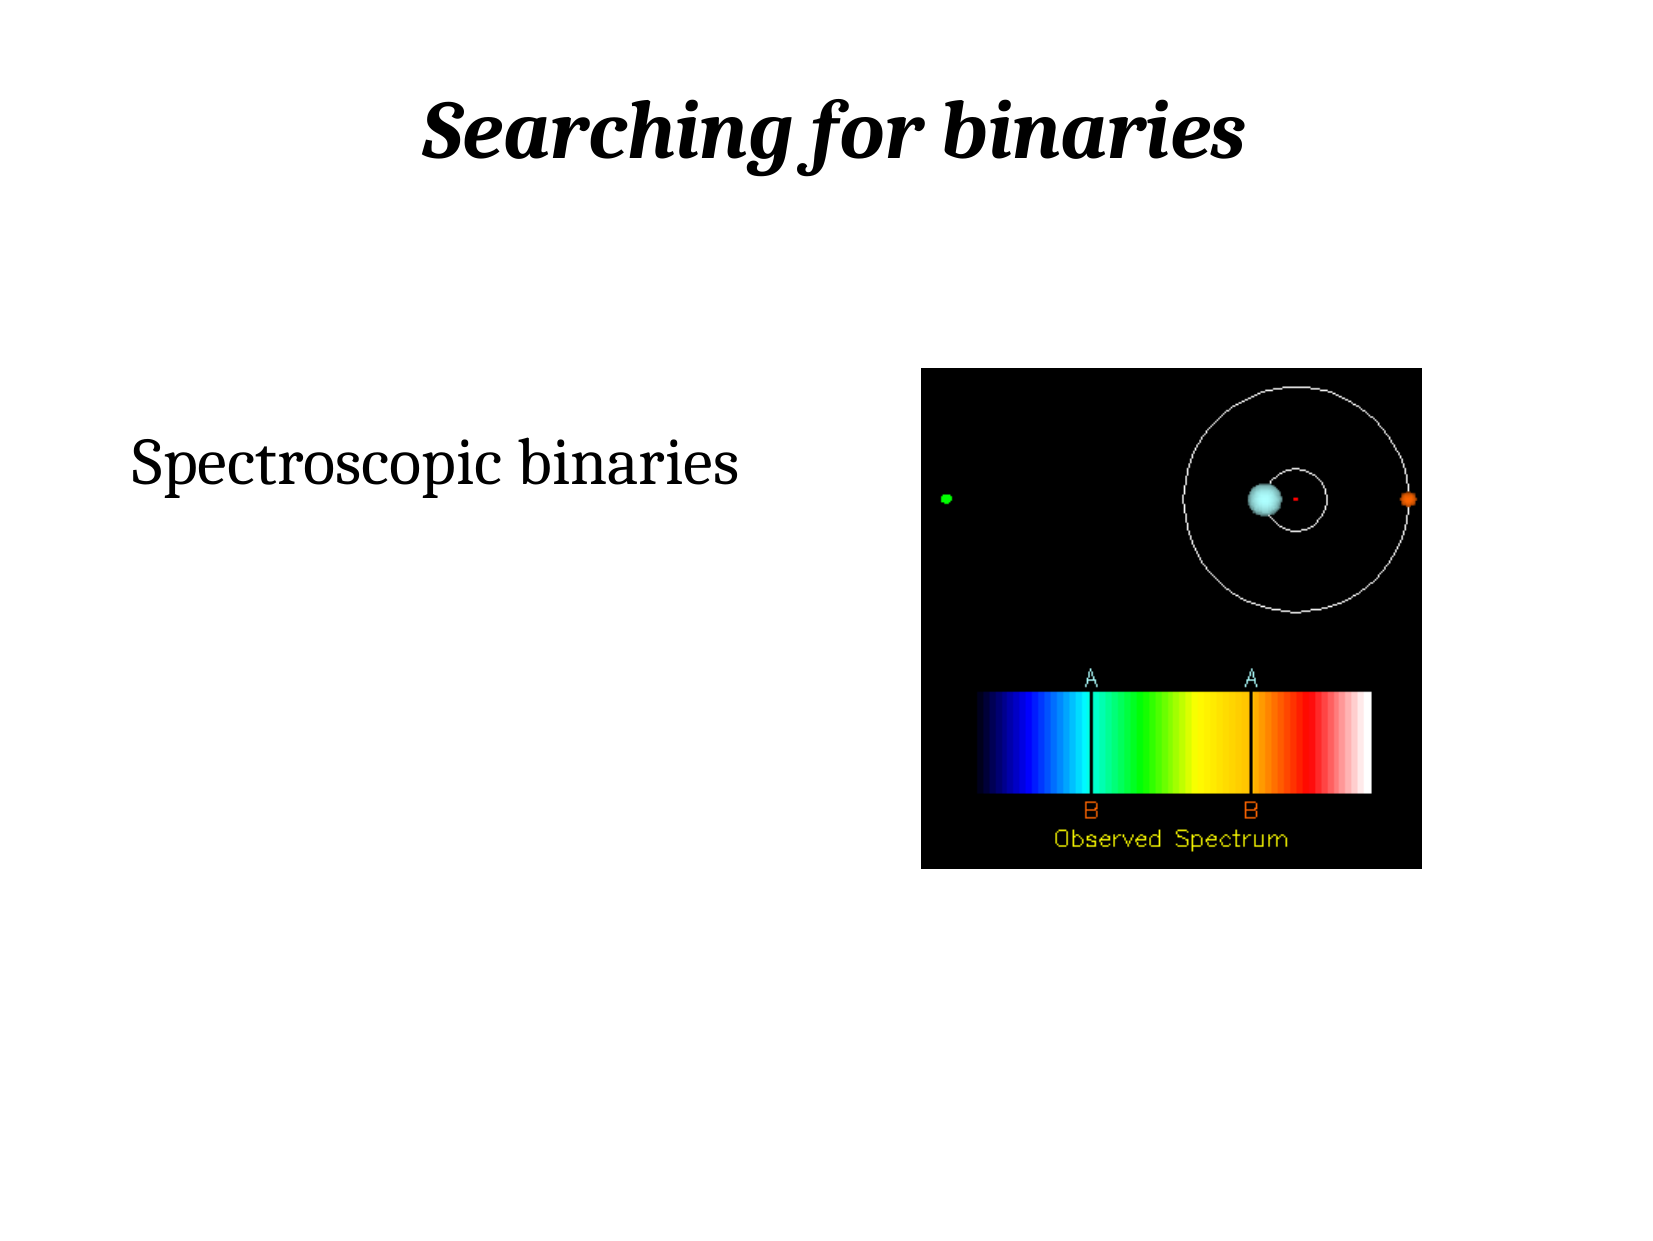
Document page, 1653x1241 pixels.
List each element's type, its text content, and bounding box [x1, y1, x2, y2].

picture [921, 368, 1422, 869]
text_box Spectroscopic binaries [118, 413, 827, 507]
text_box Searching for binaries [407, 70, 1306, 184]
